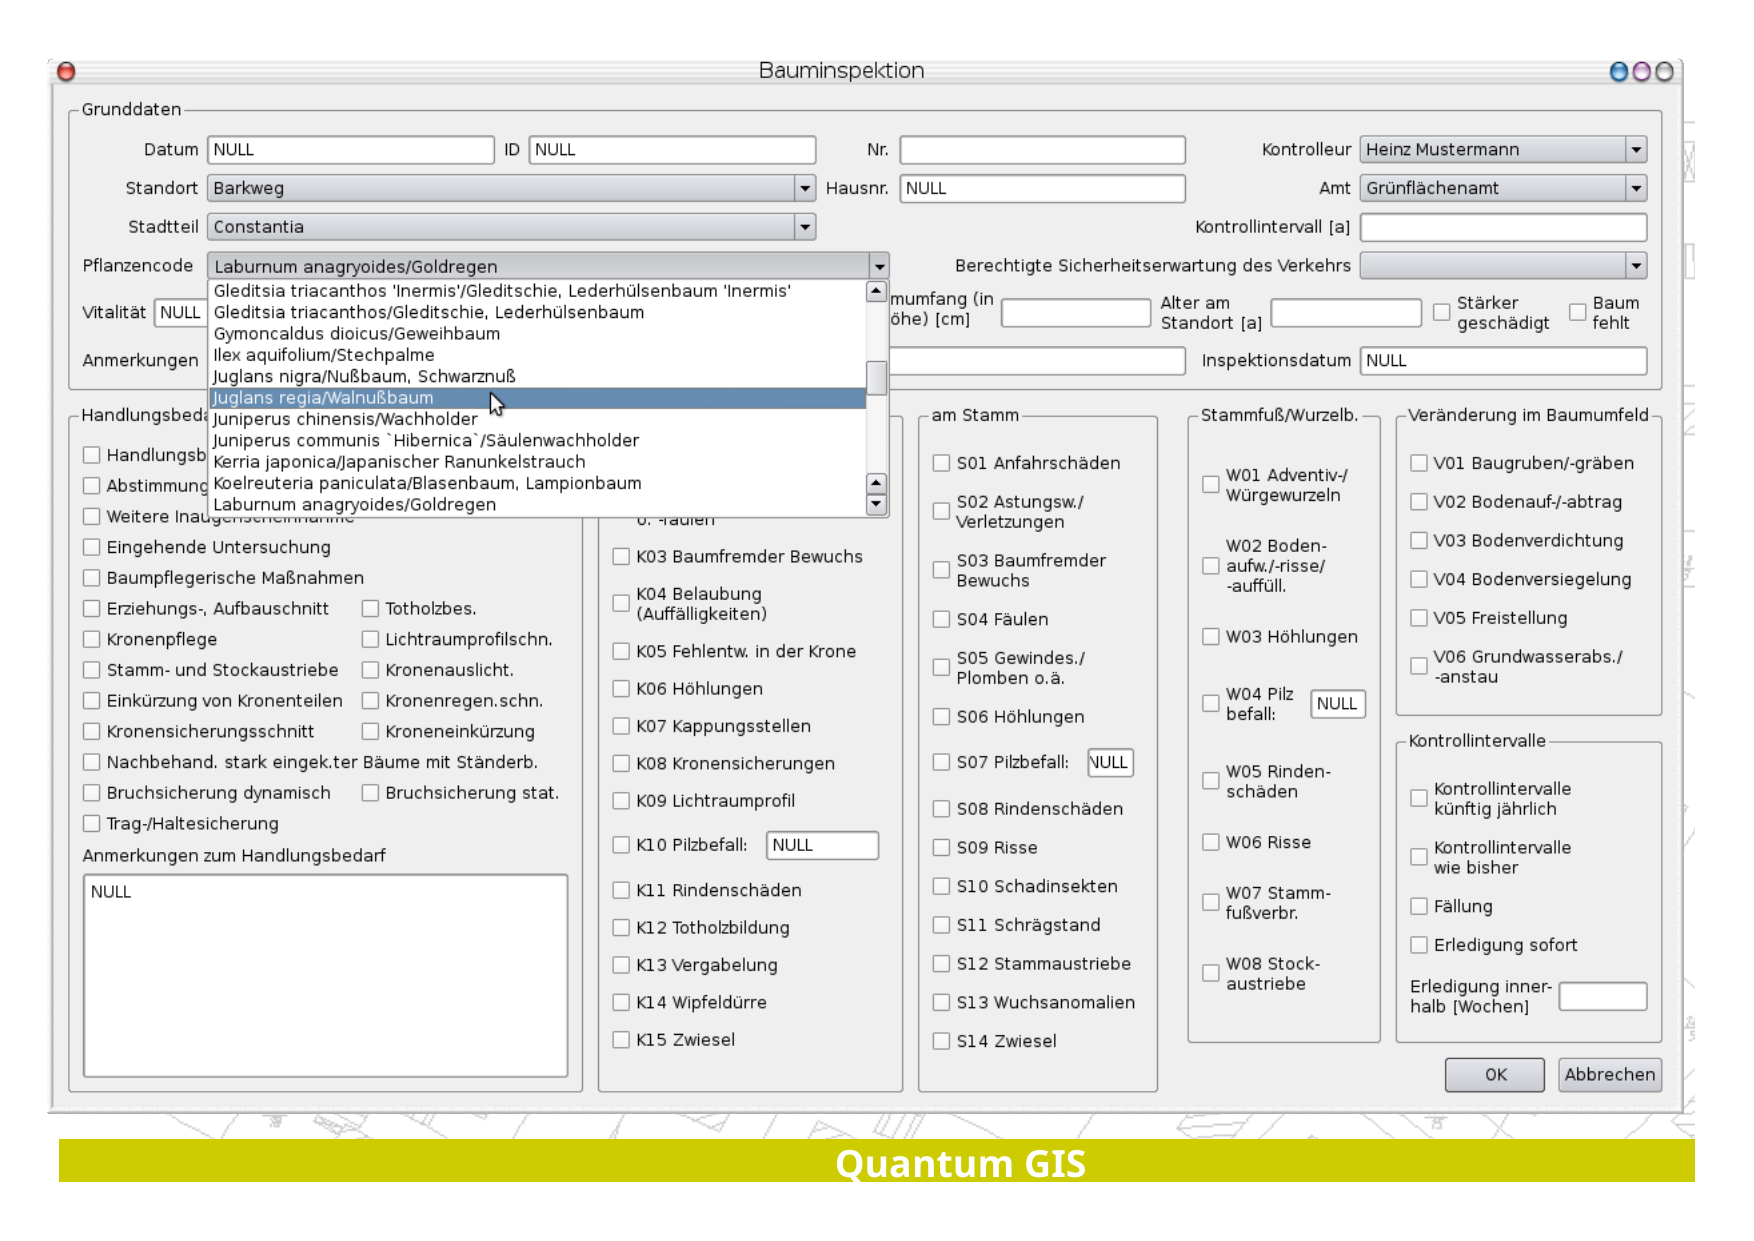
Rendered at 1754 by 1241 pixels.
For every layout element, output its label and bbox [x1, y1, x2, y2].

picture [47, 58, 1684, 1114]
